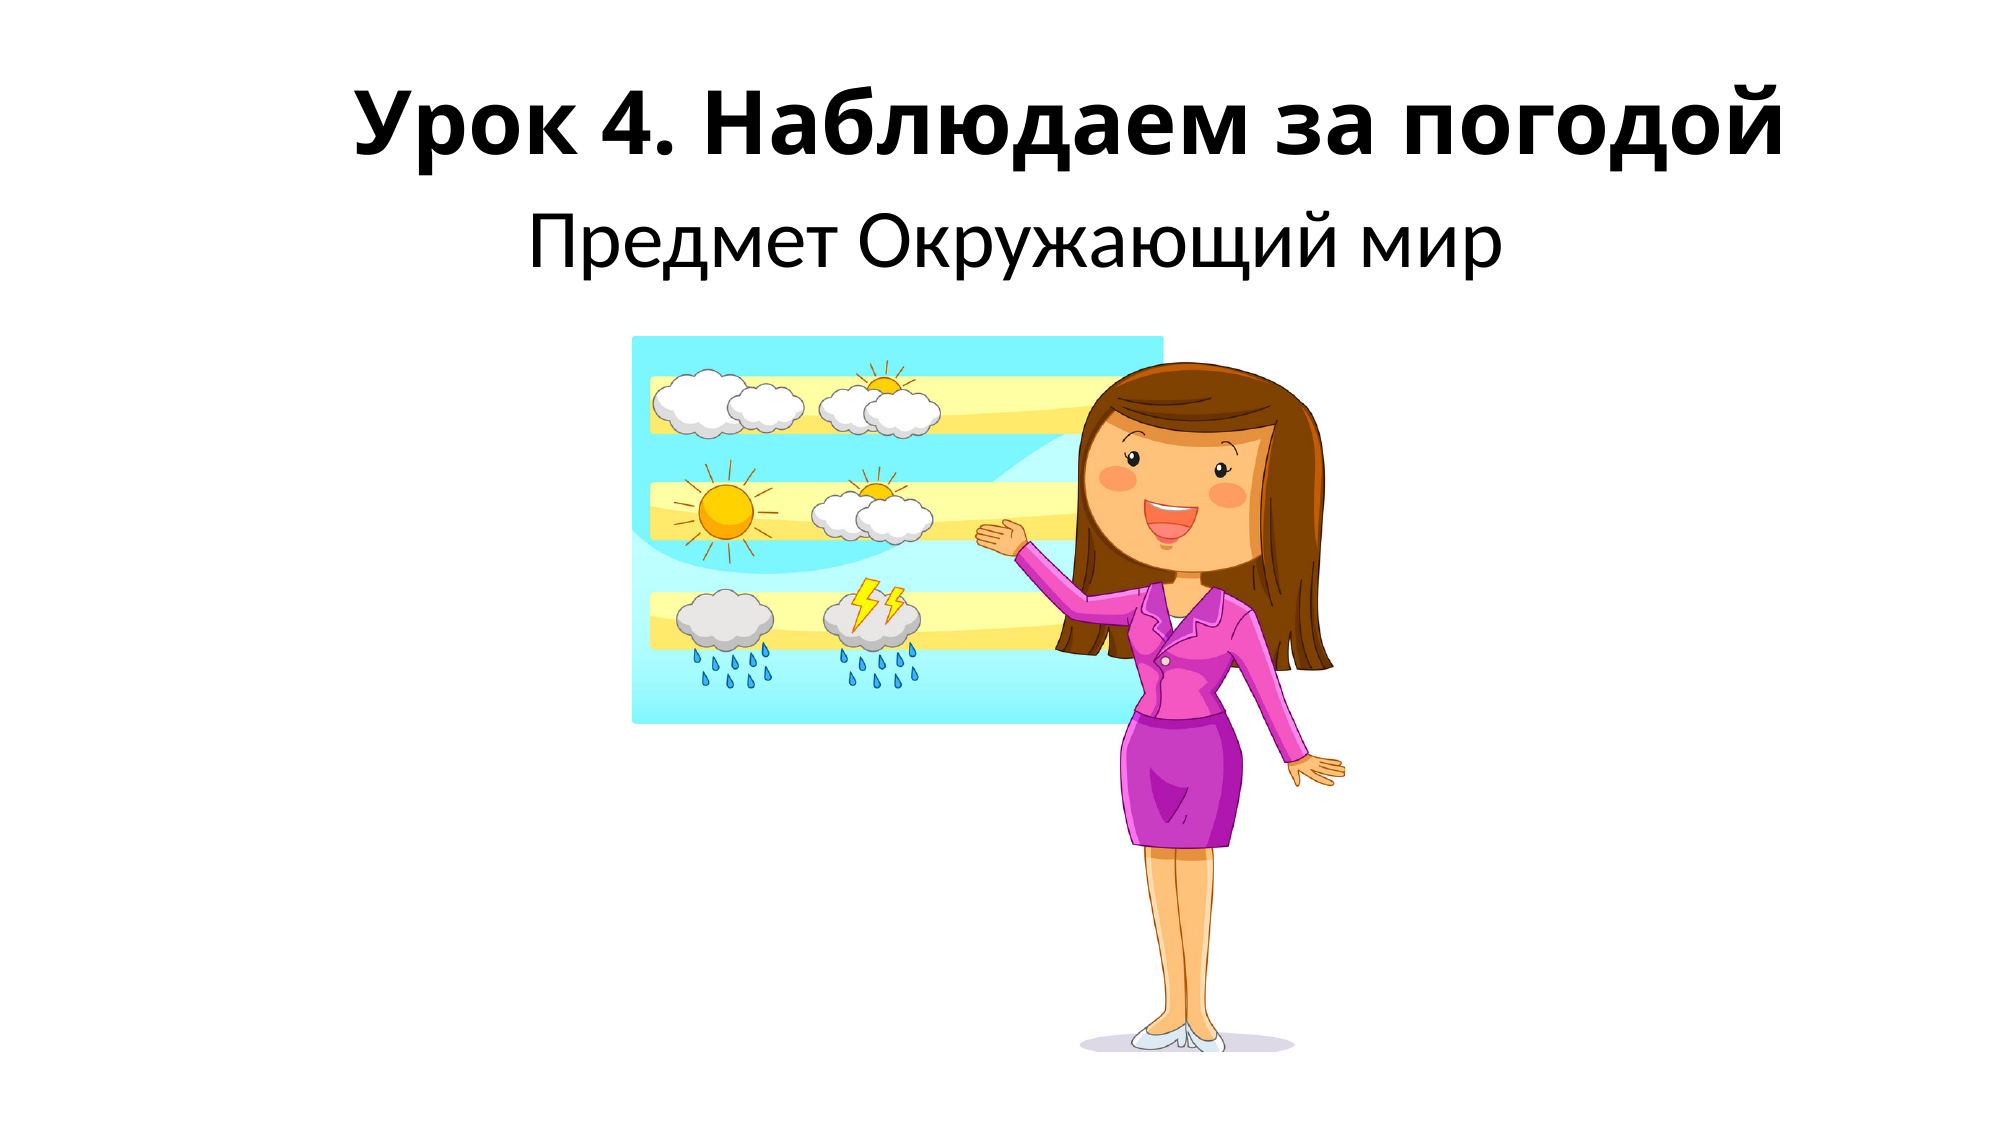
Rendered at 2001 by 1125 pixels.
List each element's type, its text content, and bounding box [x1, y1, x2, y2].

picture [632, 336, 1346, 1052]
subtitle Предмет Окружающий мир [265, 188, 1766, 302]
title Урок 4. Наблюдаем за погодой [249, 27, 1893, 182]
